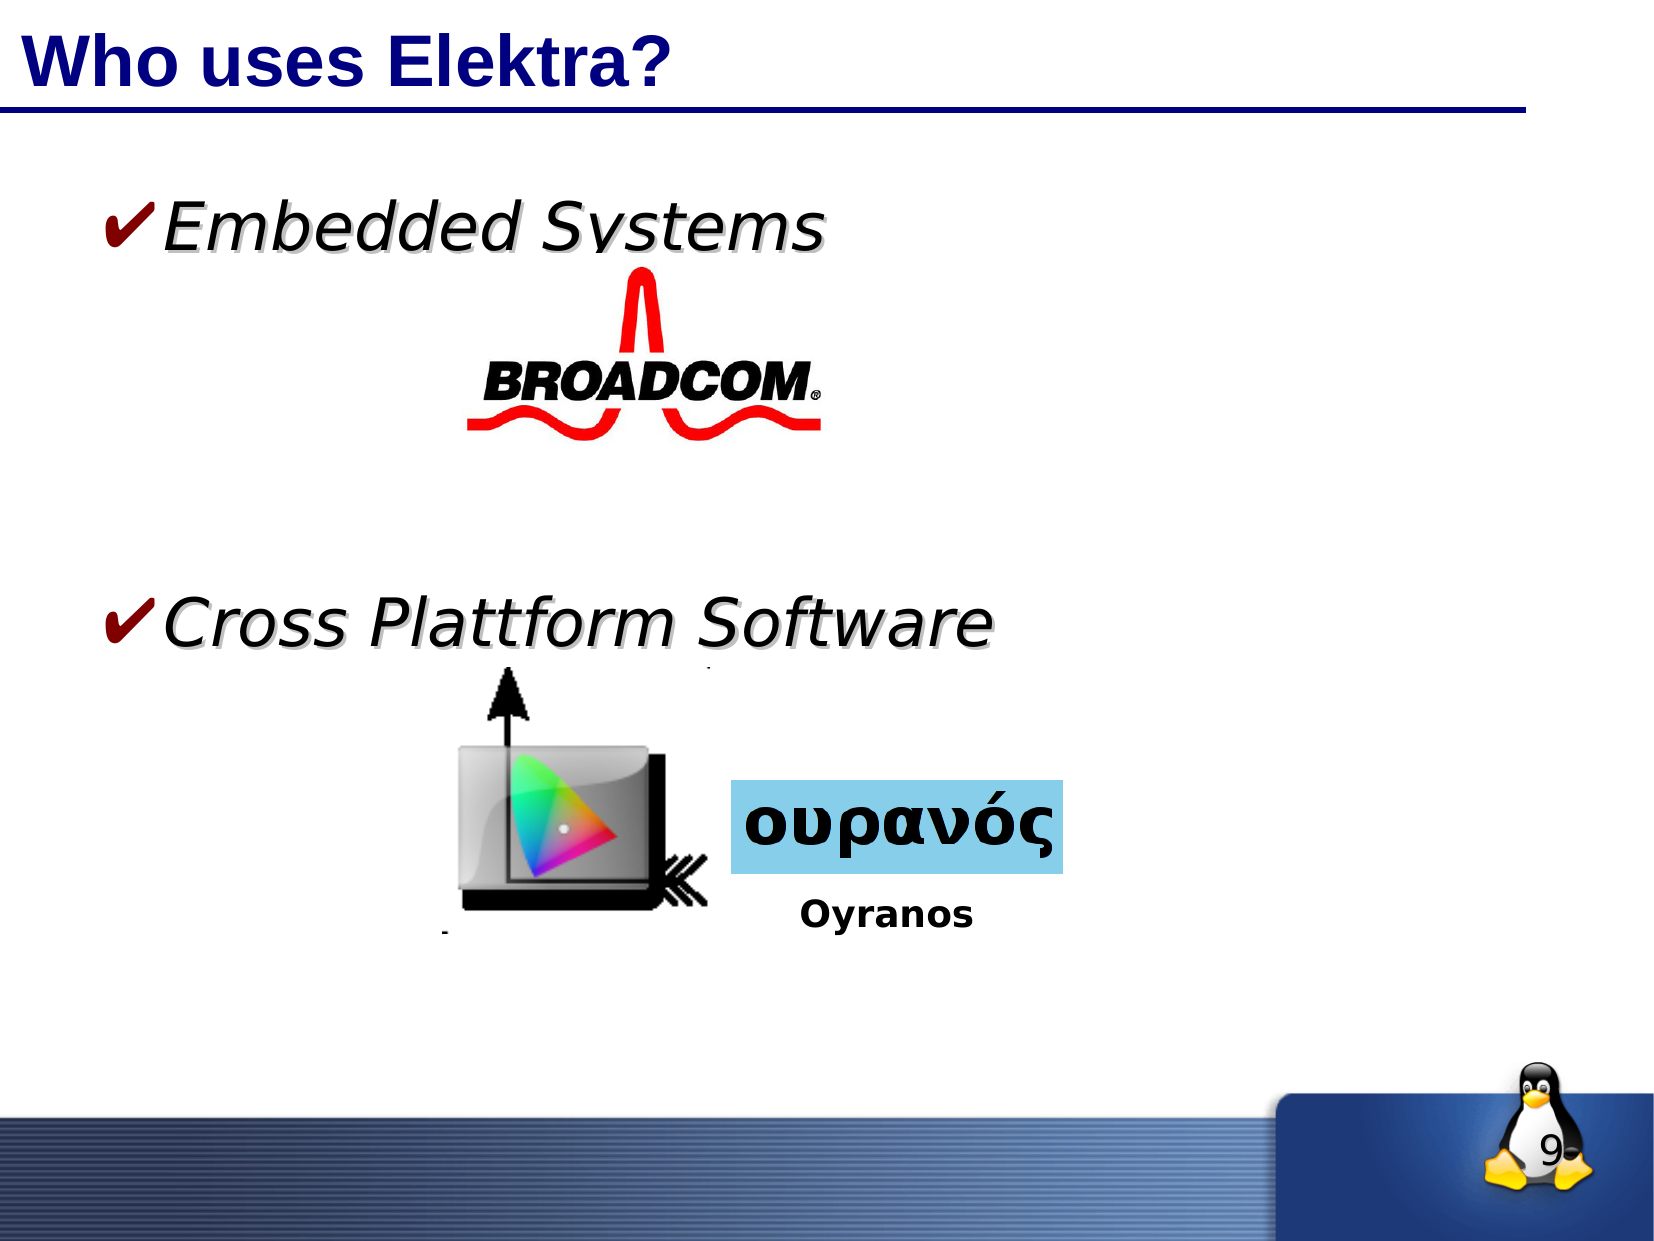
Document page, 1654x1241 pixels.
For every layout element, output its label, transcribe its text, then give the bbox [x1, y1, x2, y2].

picture [461, 253, 827, 450]
picture [442, 667, 710, 935]
text_box Cross Plattform Software [104, 578, 1152, 657]
picture [731, 780, 1063, 875]
text_box Oyranos [799, 889, 975, 934]
picture [0, 1061, 1654, 1241]
text_box Who uses Elektra? [21, 14, 1611, 111]
text_box Embedded Systems [104, 183, 1152, 261]
text_box <Nummer> [1312, 1122, 1565, 1178]
